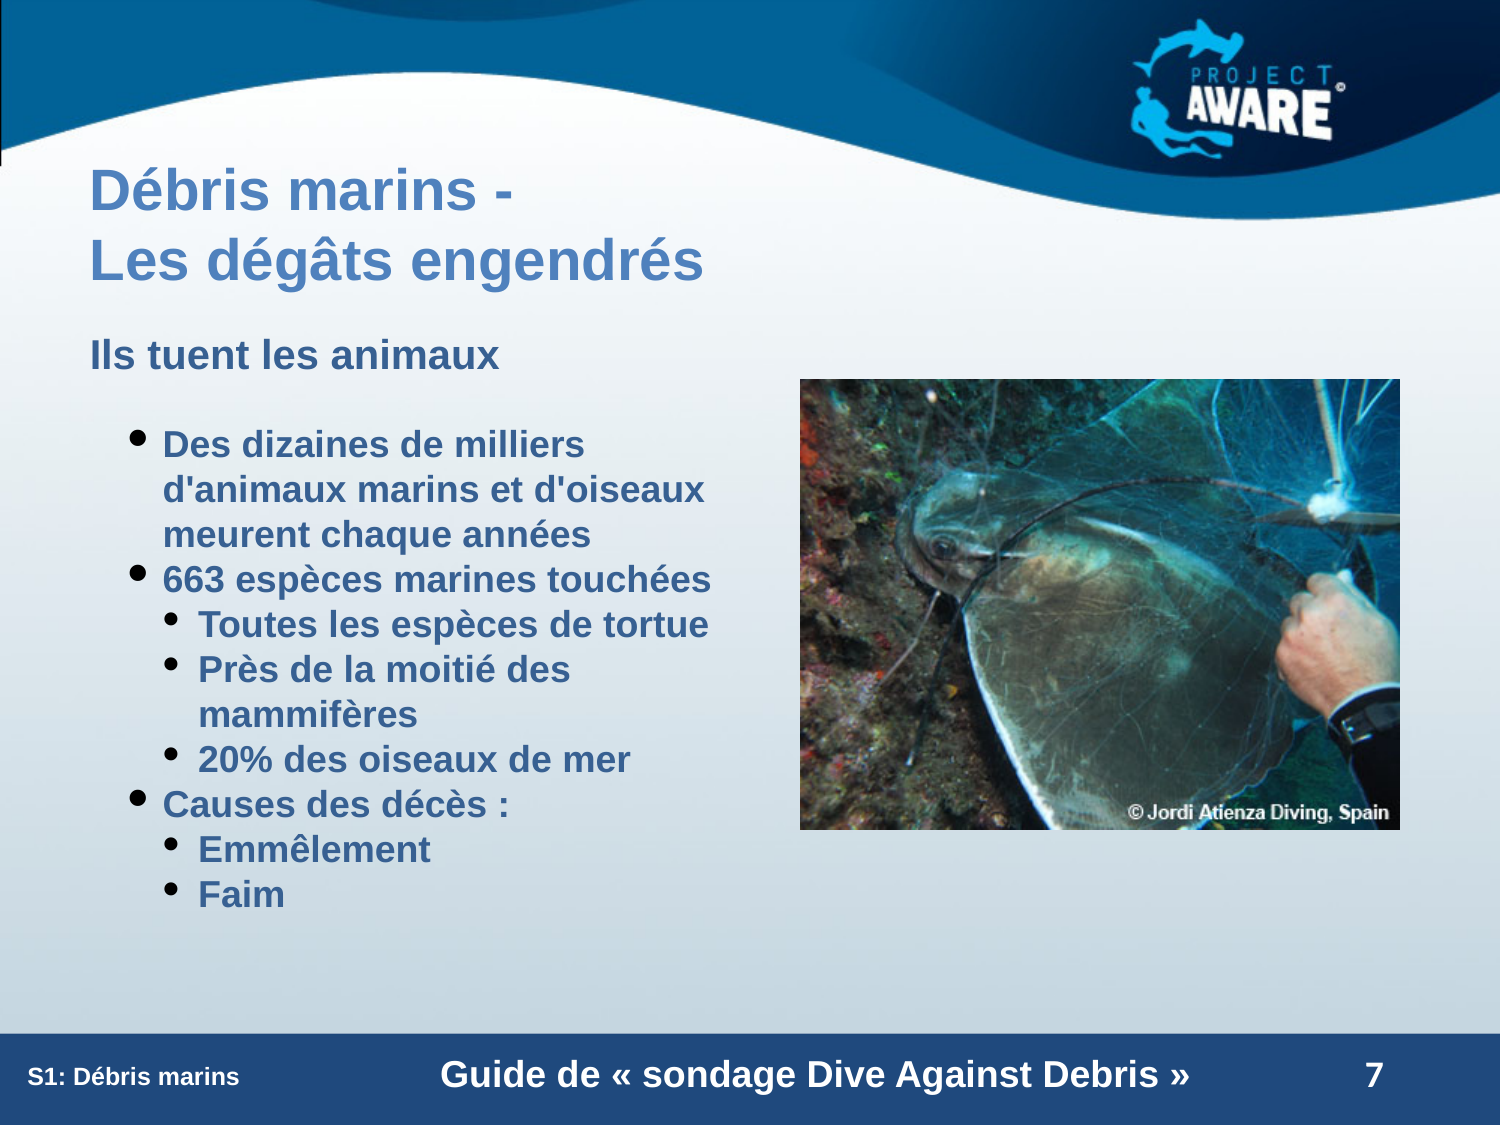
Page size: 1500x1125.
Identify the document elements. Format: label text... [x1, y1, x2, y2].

text_box Débris marins - Les dégâts engendrés [75, 144, 950, 308]
text_box <numéro> [1350, 1042, 1475, 1103]
picture [0, 0, 1500, 1037]
text_box S1: Débris marins [12, 1052, 425, 1103]
text_box Ils tuent les animaux [74, 320, 1413, 433]
text_box Des dizaines de milliers d'animaux marins et d'oiseaux meurent chaque années 663 espèces marines touchées Toutes les espèces de tortue Près de la moitié des mammifères 20% des oiseaux de mer Causes des décès : Emmêlement Faim [112, 433, 750, 1013]
text_box Guide de « sondage Dive Against Debris » [425, 1042, 1276, 1103]
